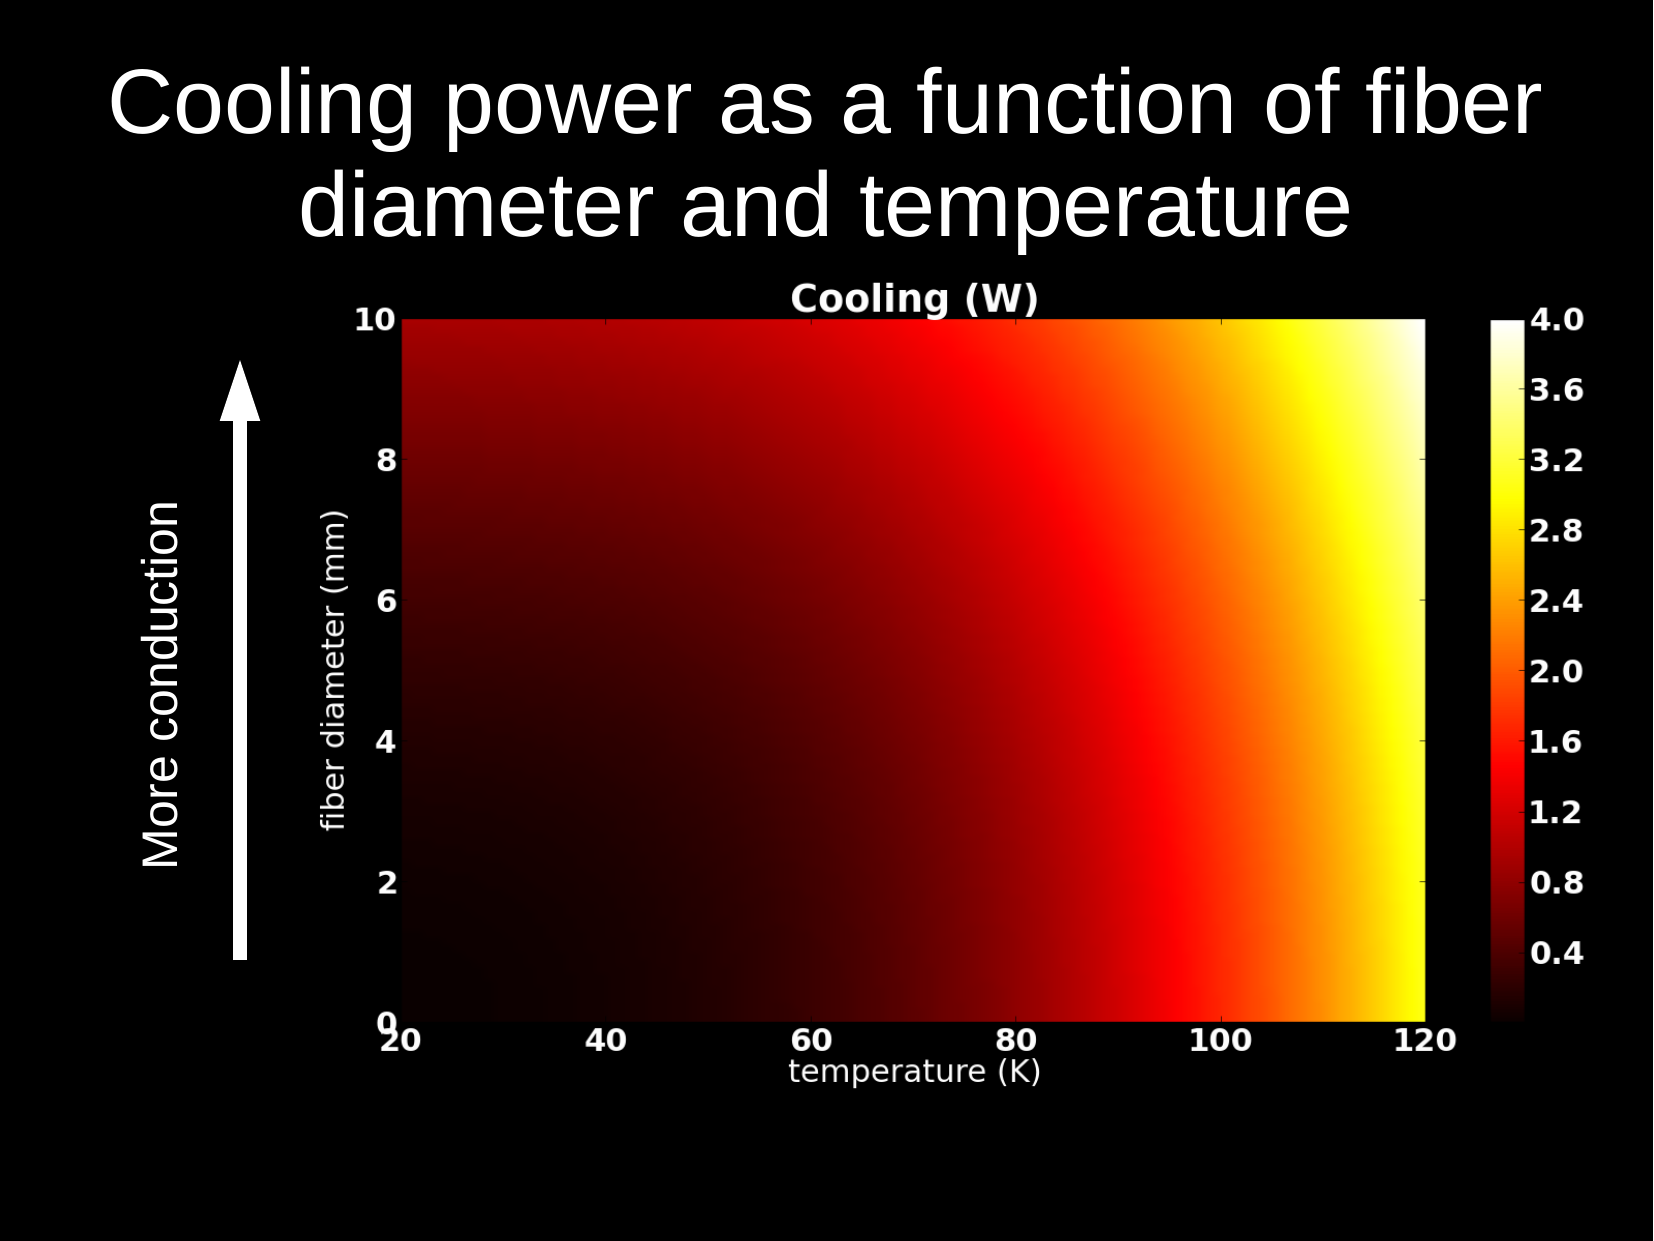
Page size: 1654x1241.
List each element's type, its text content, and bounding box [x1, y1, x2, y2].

picture [195, 231, 1653, 1111]
text_box More conduction [124, 485, 196, 886]
title Cooling power as a function of fiber diameter and temperature [82, 49, 1571, 257]
